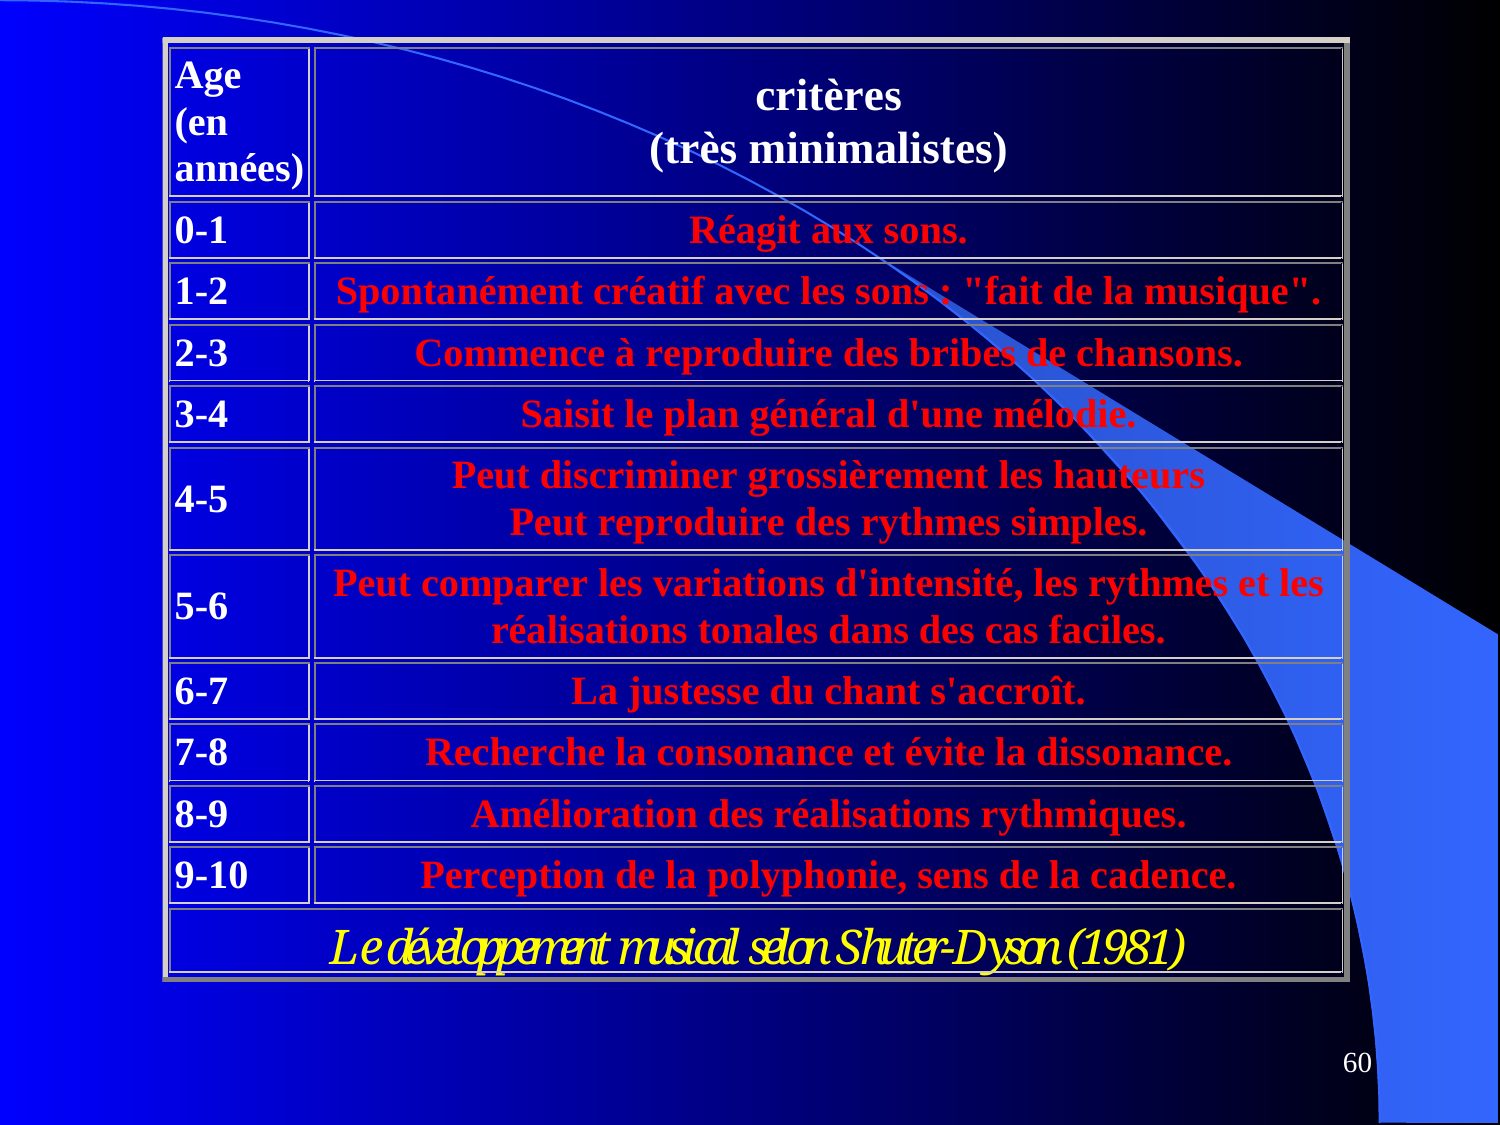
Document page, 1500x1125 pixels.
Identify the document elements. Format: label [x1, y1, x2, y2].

chart [162, 37, 1351, 1088]
